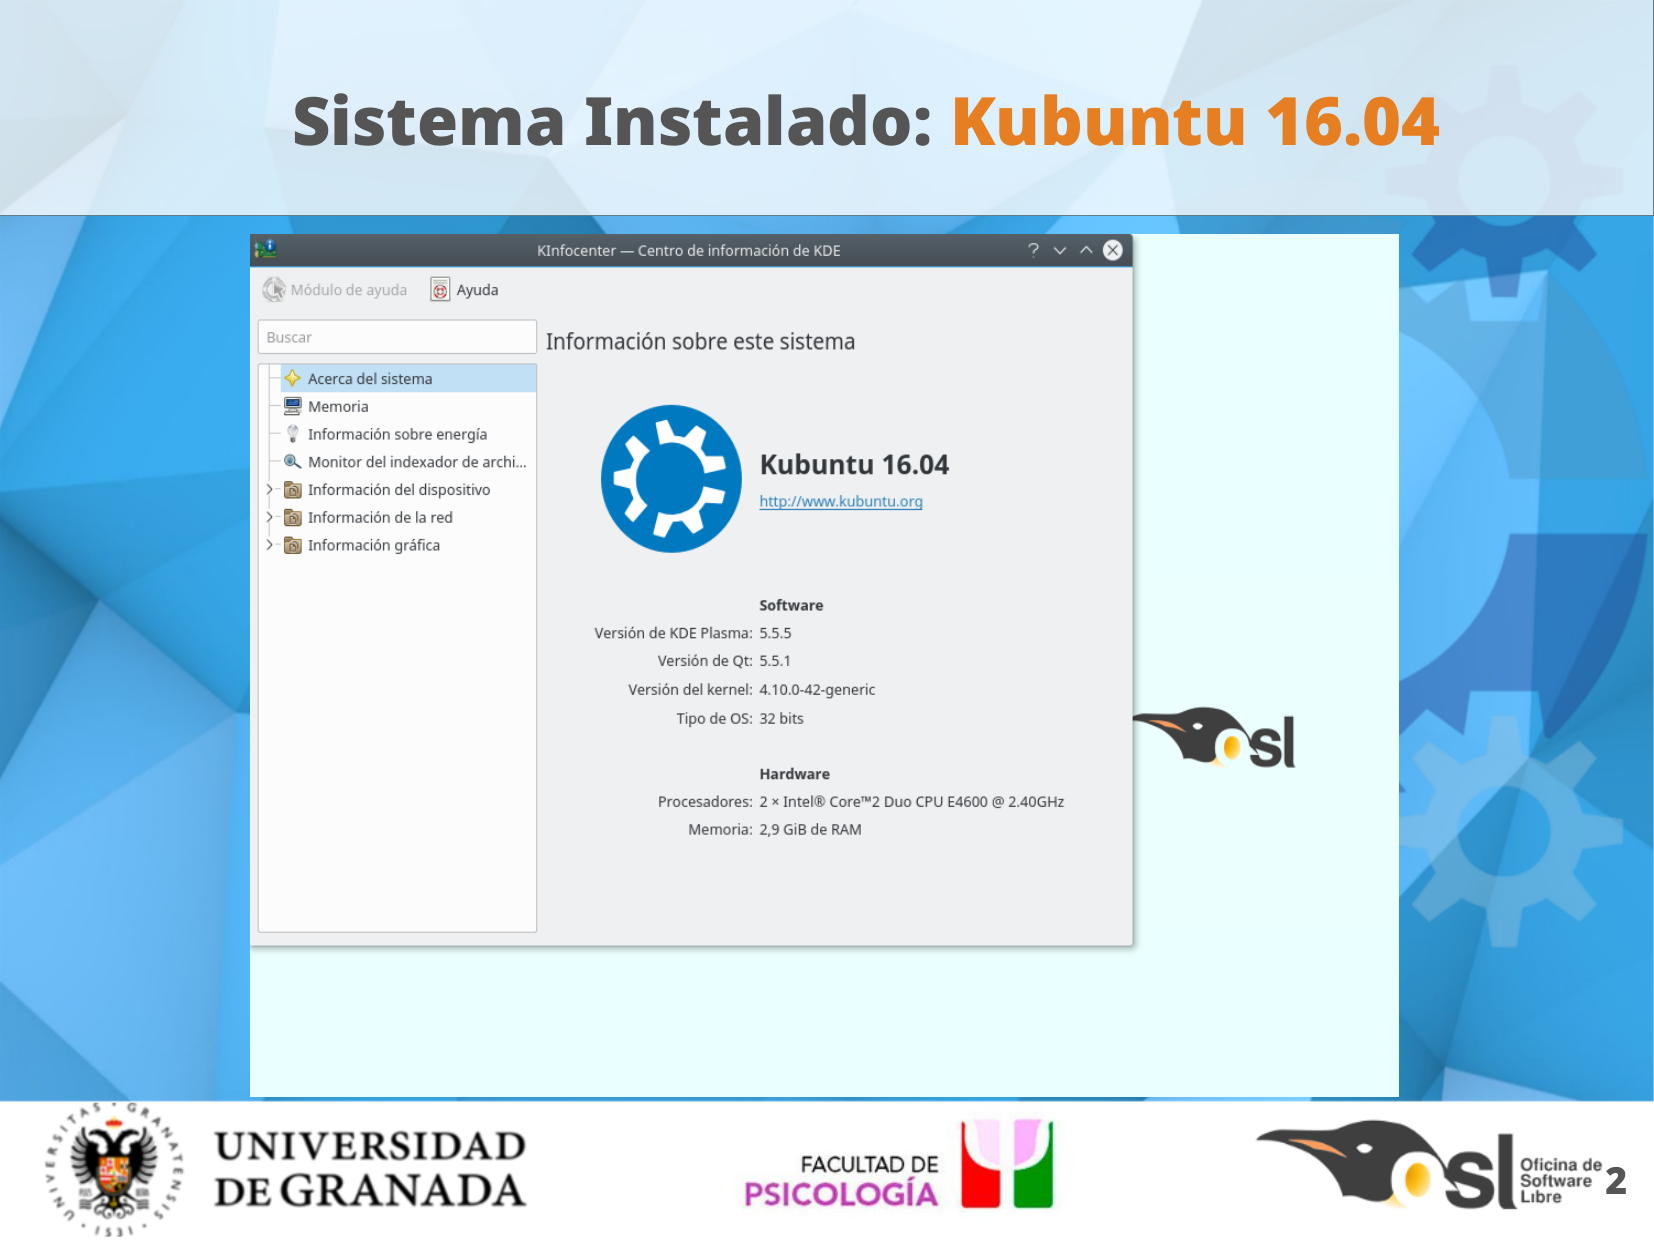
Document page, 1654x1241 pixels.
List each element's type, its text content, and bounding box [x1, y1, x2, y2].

title Sistema Instalado: Kubuntu 16.04 [26, 24, 1634, 216]
picture [0, 216, 1654, 1241]
